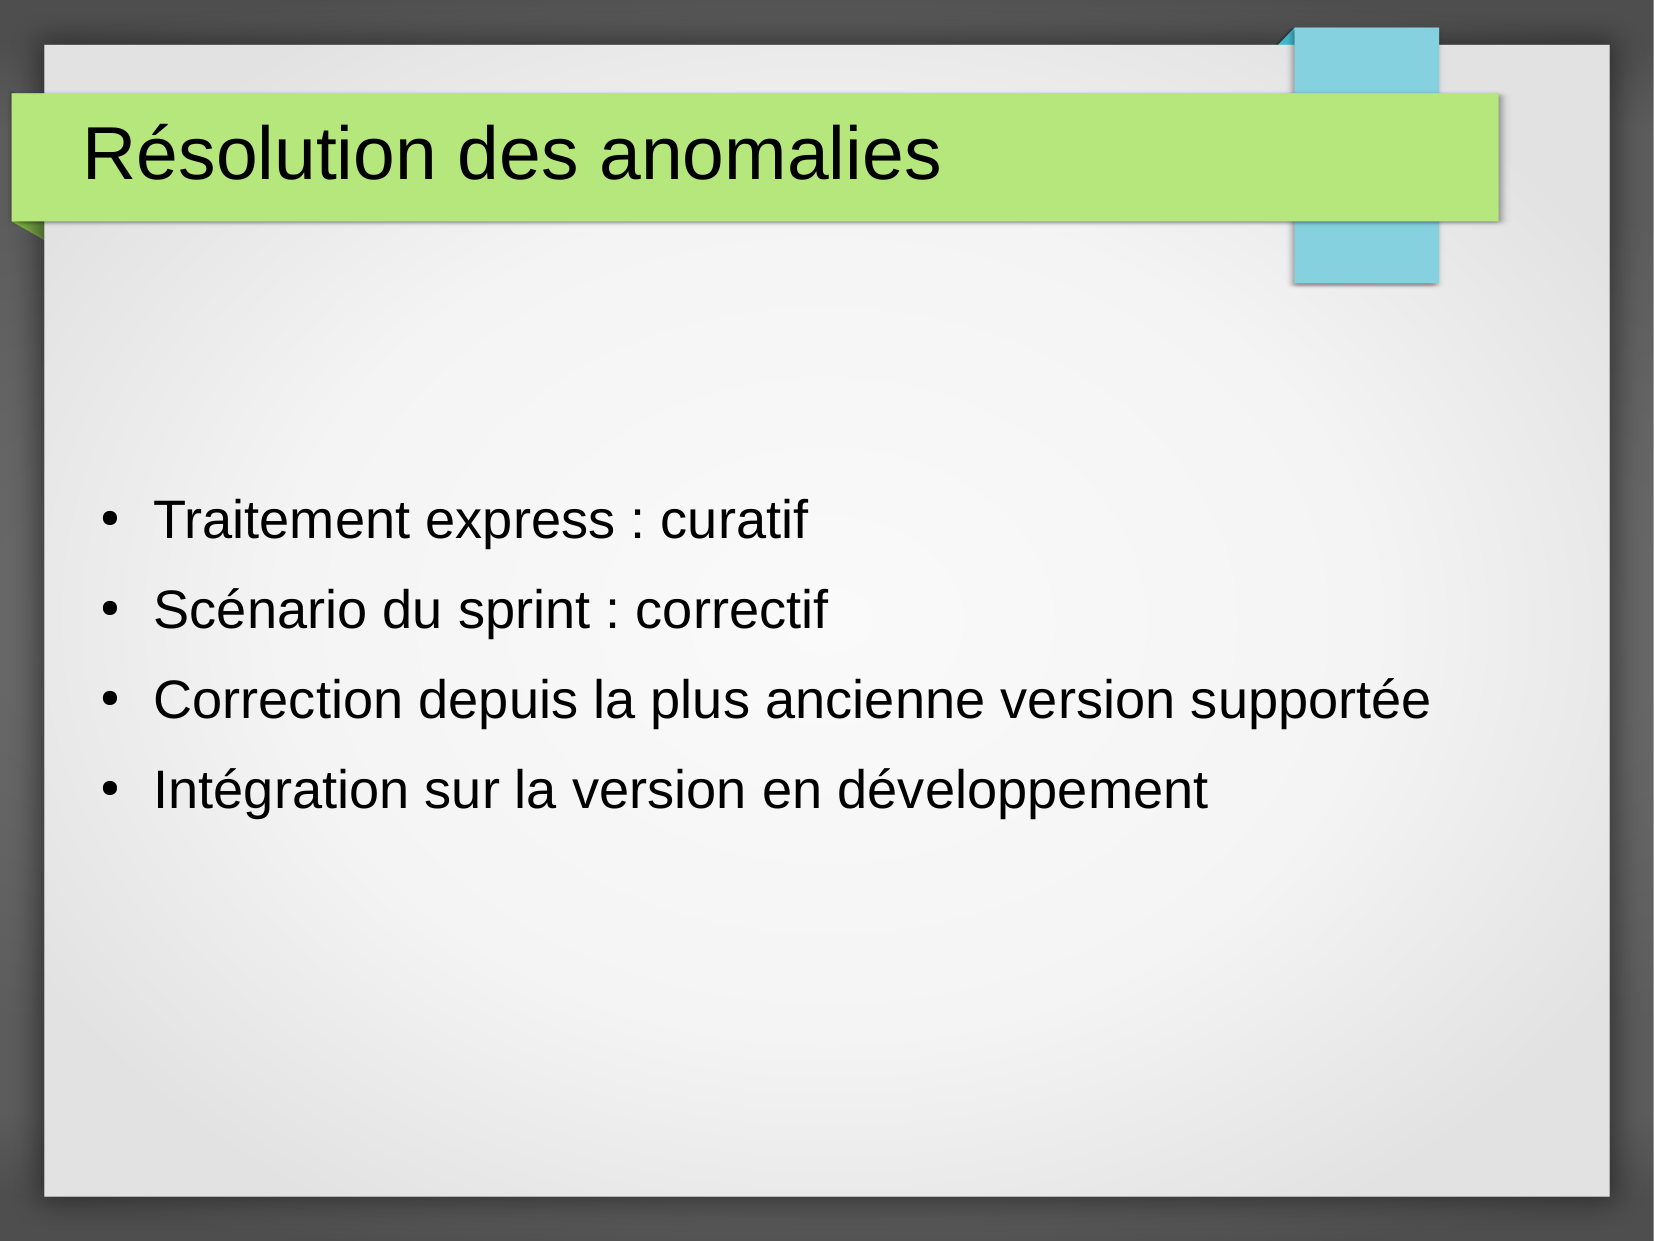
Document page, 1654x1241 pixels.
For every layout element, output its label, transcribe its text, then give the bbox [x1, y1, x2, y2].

picture [0, 0, 1654, 1241]
title Résolution des anomalies [82, 94, 1264, 213]
list Traitement express : curatif Scénario du sprint : correctif Correction depuis la plus ancienne version supportée Intégration sur la version en développement [82, 295, 1571, 1015]
